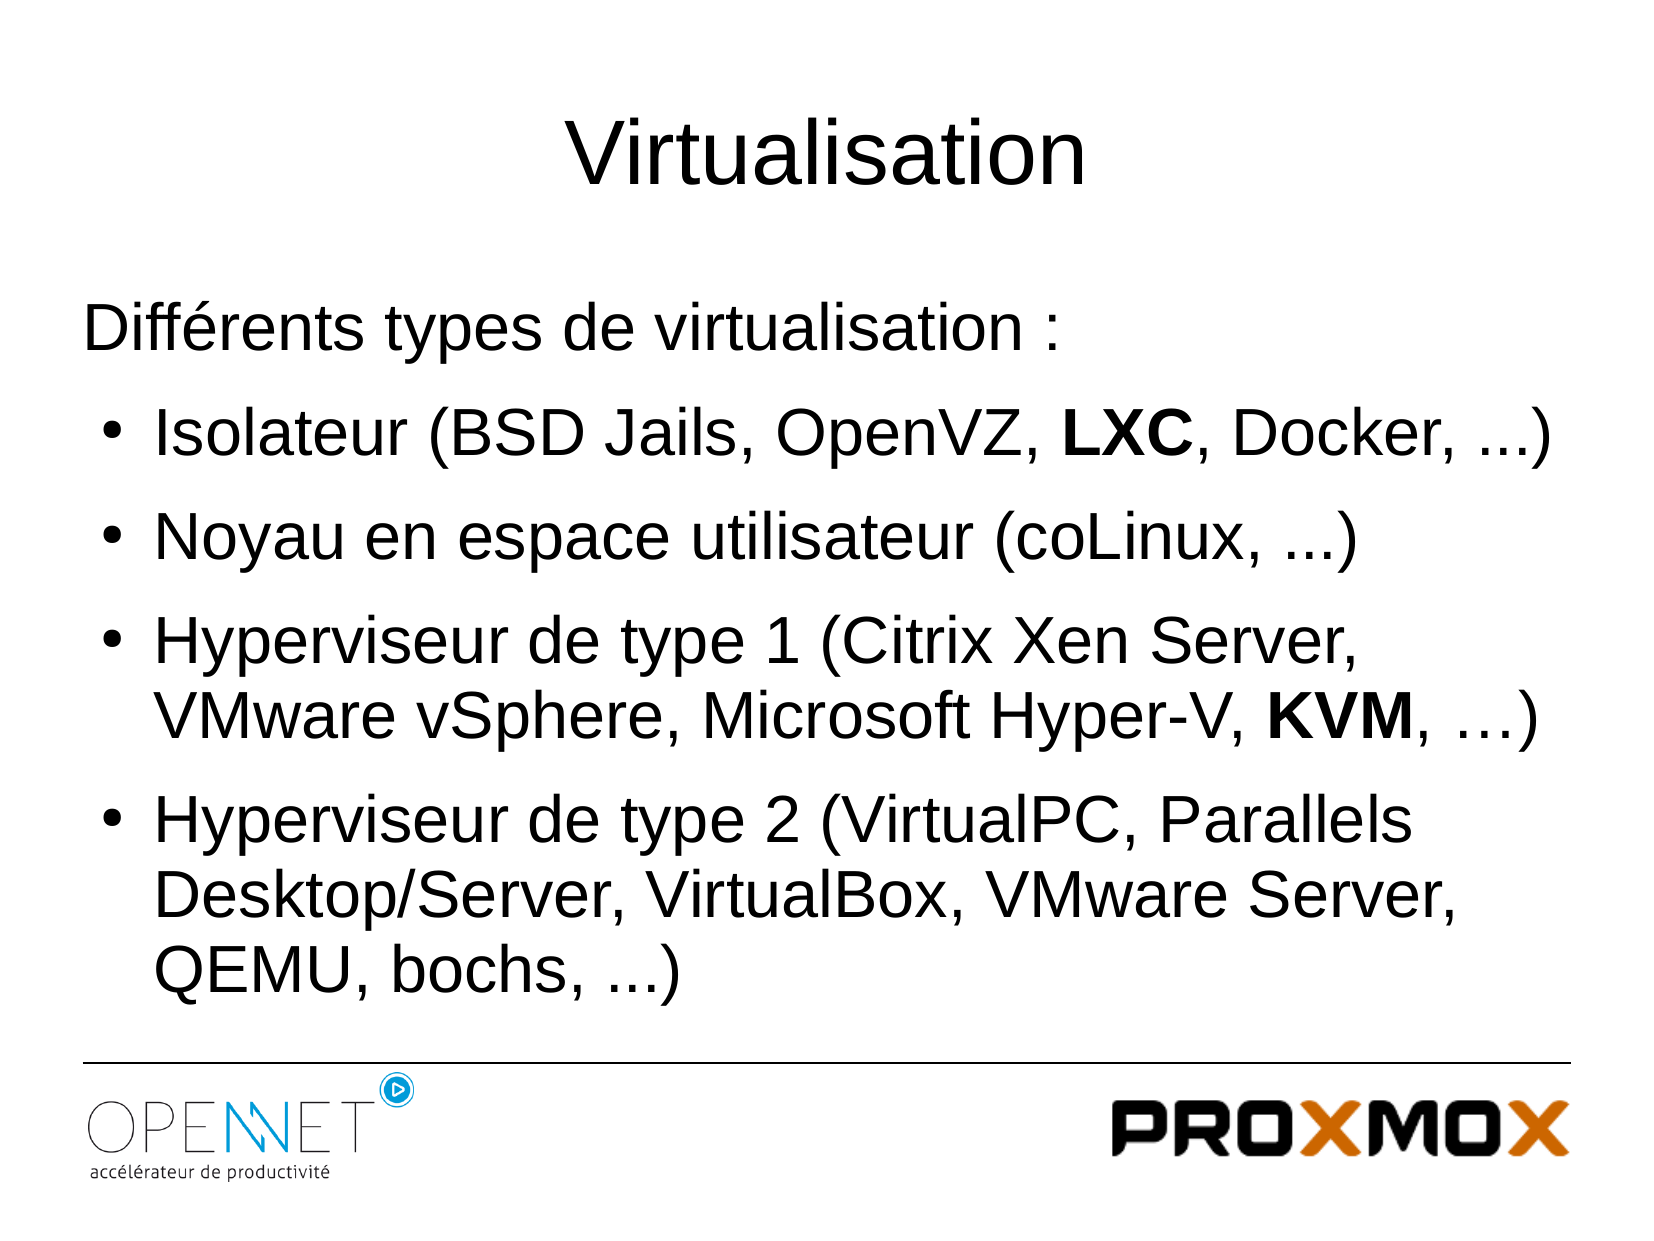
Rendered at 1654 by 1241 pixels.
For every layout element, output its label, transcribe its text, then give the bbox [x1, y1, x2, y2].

picture [88, 1072, 414, 1182]
title Virtualisation [82, 49, 1571, 257]
picture [1111, 1099, 1571, 1158]
list Différents types de virtualisation : Isolateur (BSD Jails, OpenVZ, LXC, Docker, ...) Noyau en espace utilisateur (coLinux, ...) Hyperviseur de type 1 (Citrix Xen Server, VMware vSphere, Microsoft Hyper-V, KVM, …) Hyperviseur de type 2 (VirtualPC, Parallels Desktop/Server, VirtualBox, VMware Server, QEMU, bochs, ...) [82, 290, 1571, 1010]
